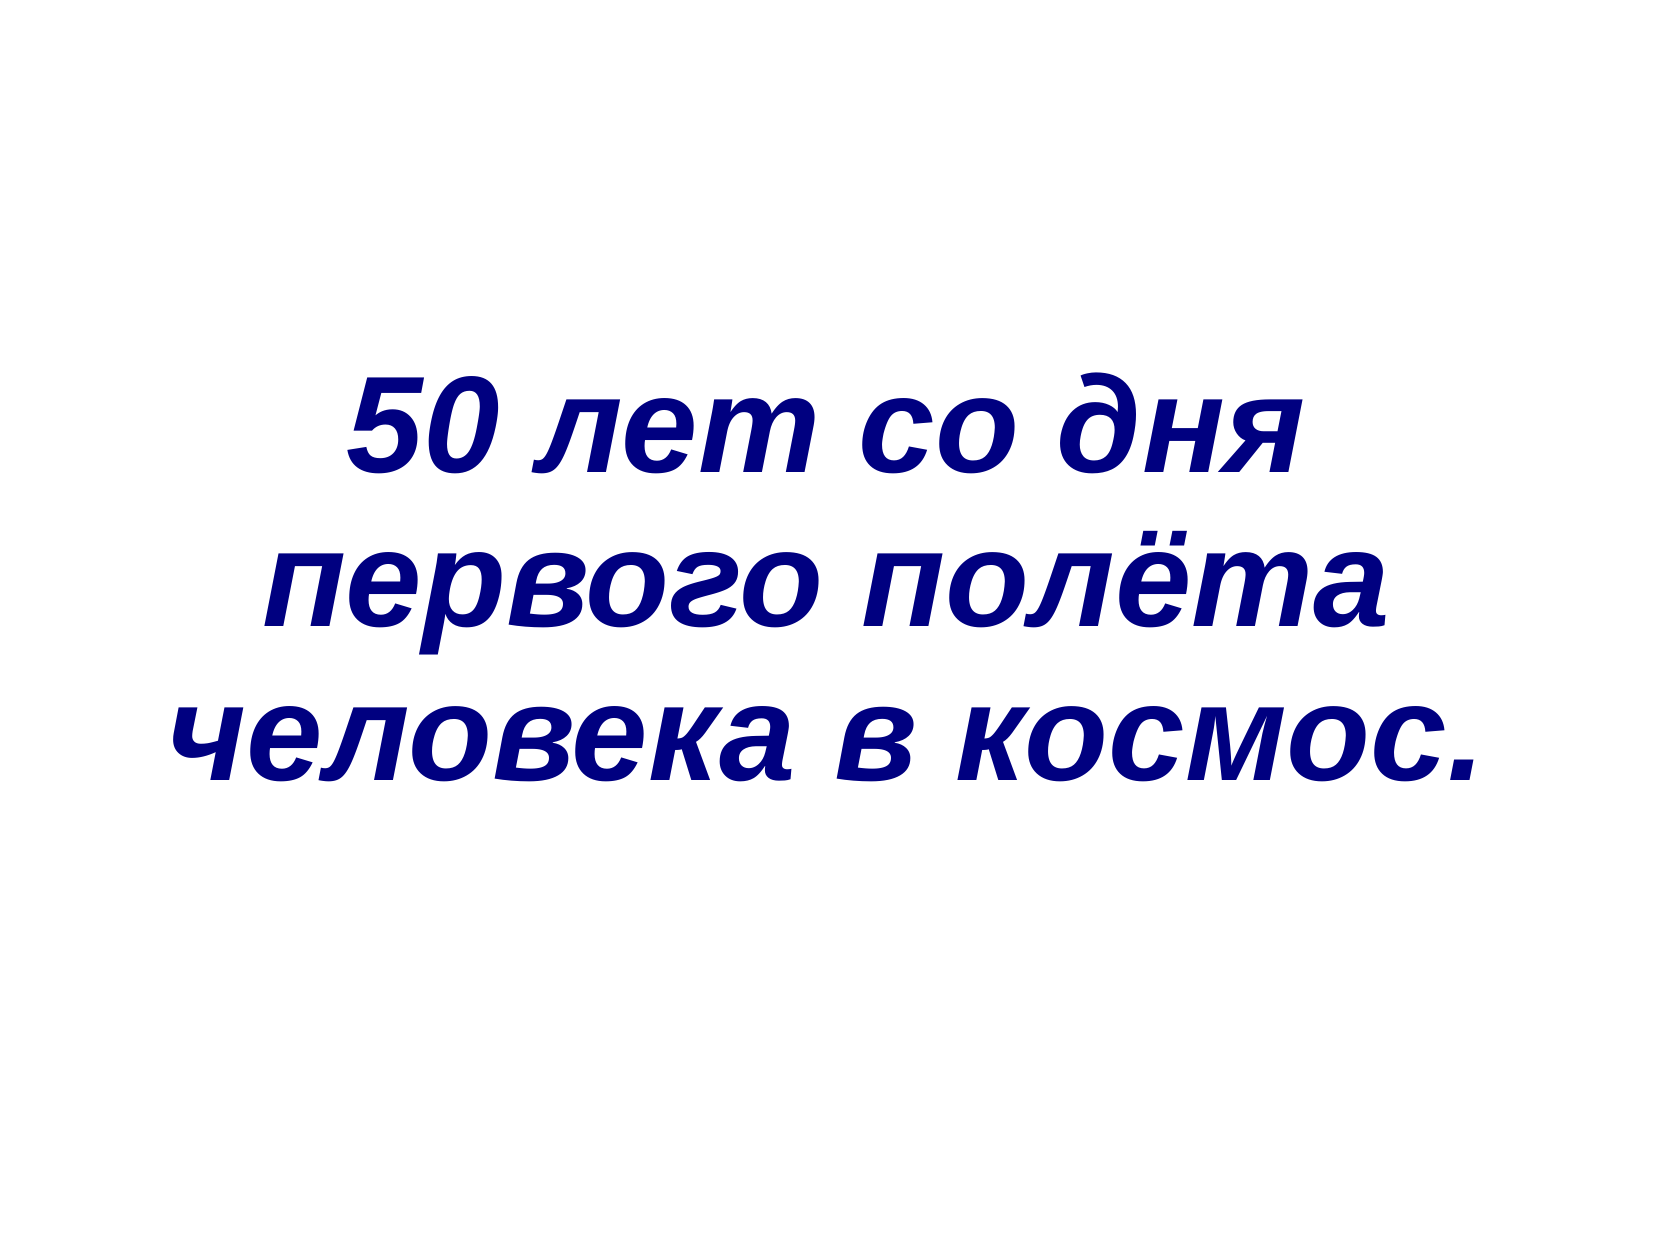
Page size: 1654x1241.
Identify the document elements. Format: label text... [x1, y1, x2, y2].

subtitle 50 лет со дня первого полёта человека в космос. [82, 49, 1571, 1109]
